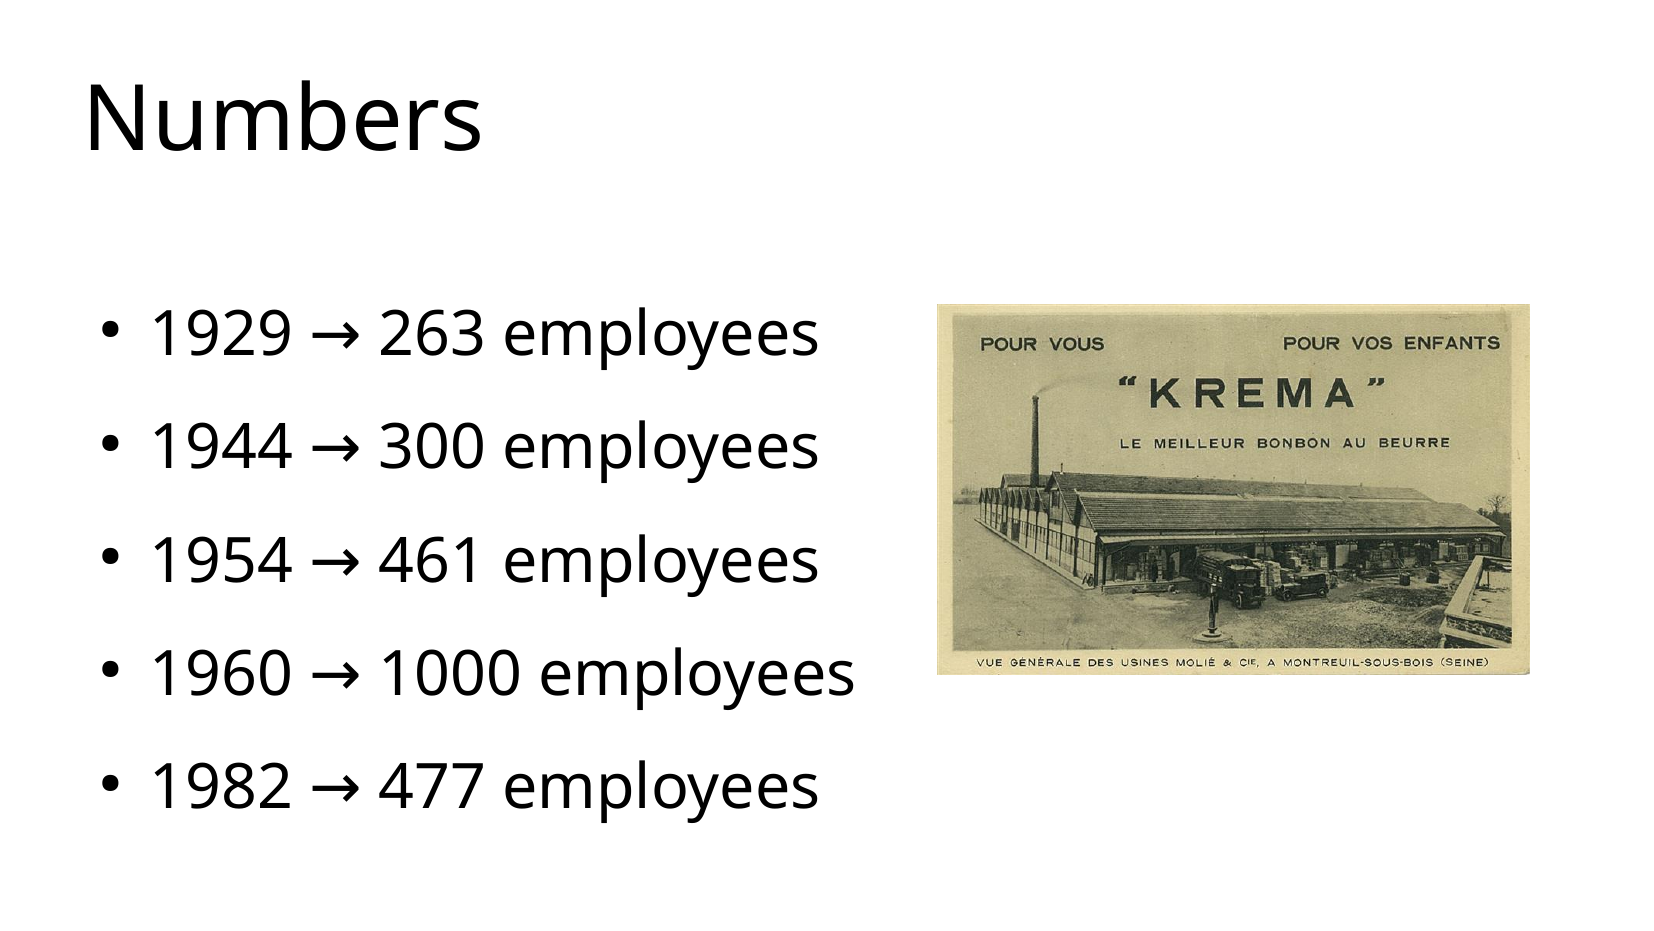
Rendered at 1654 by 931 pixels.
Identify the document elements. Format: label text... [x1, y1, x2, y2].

list 1929 → 263 employees 1944 → 300 employees 1954 → 461 employees 1960 → 1000 employees 1982 → 477 employees [82, 288, 1571, 828]
title Numbers [82, 37, 1571, 193]
picture [937, 304, 1530, 676]
